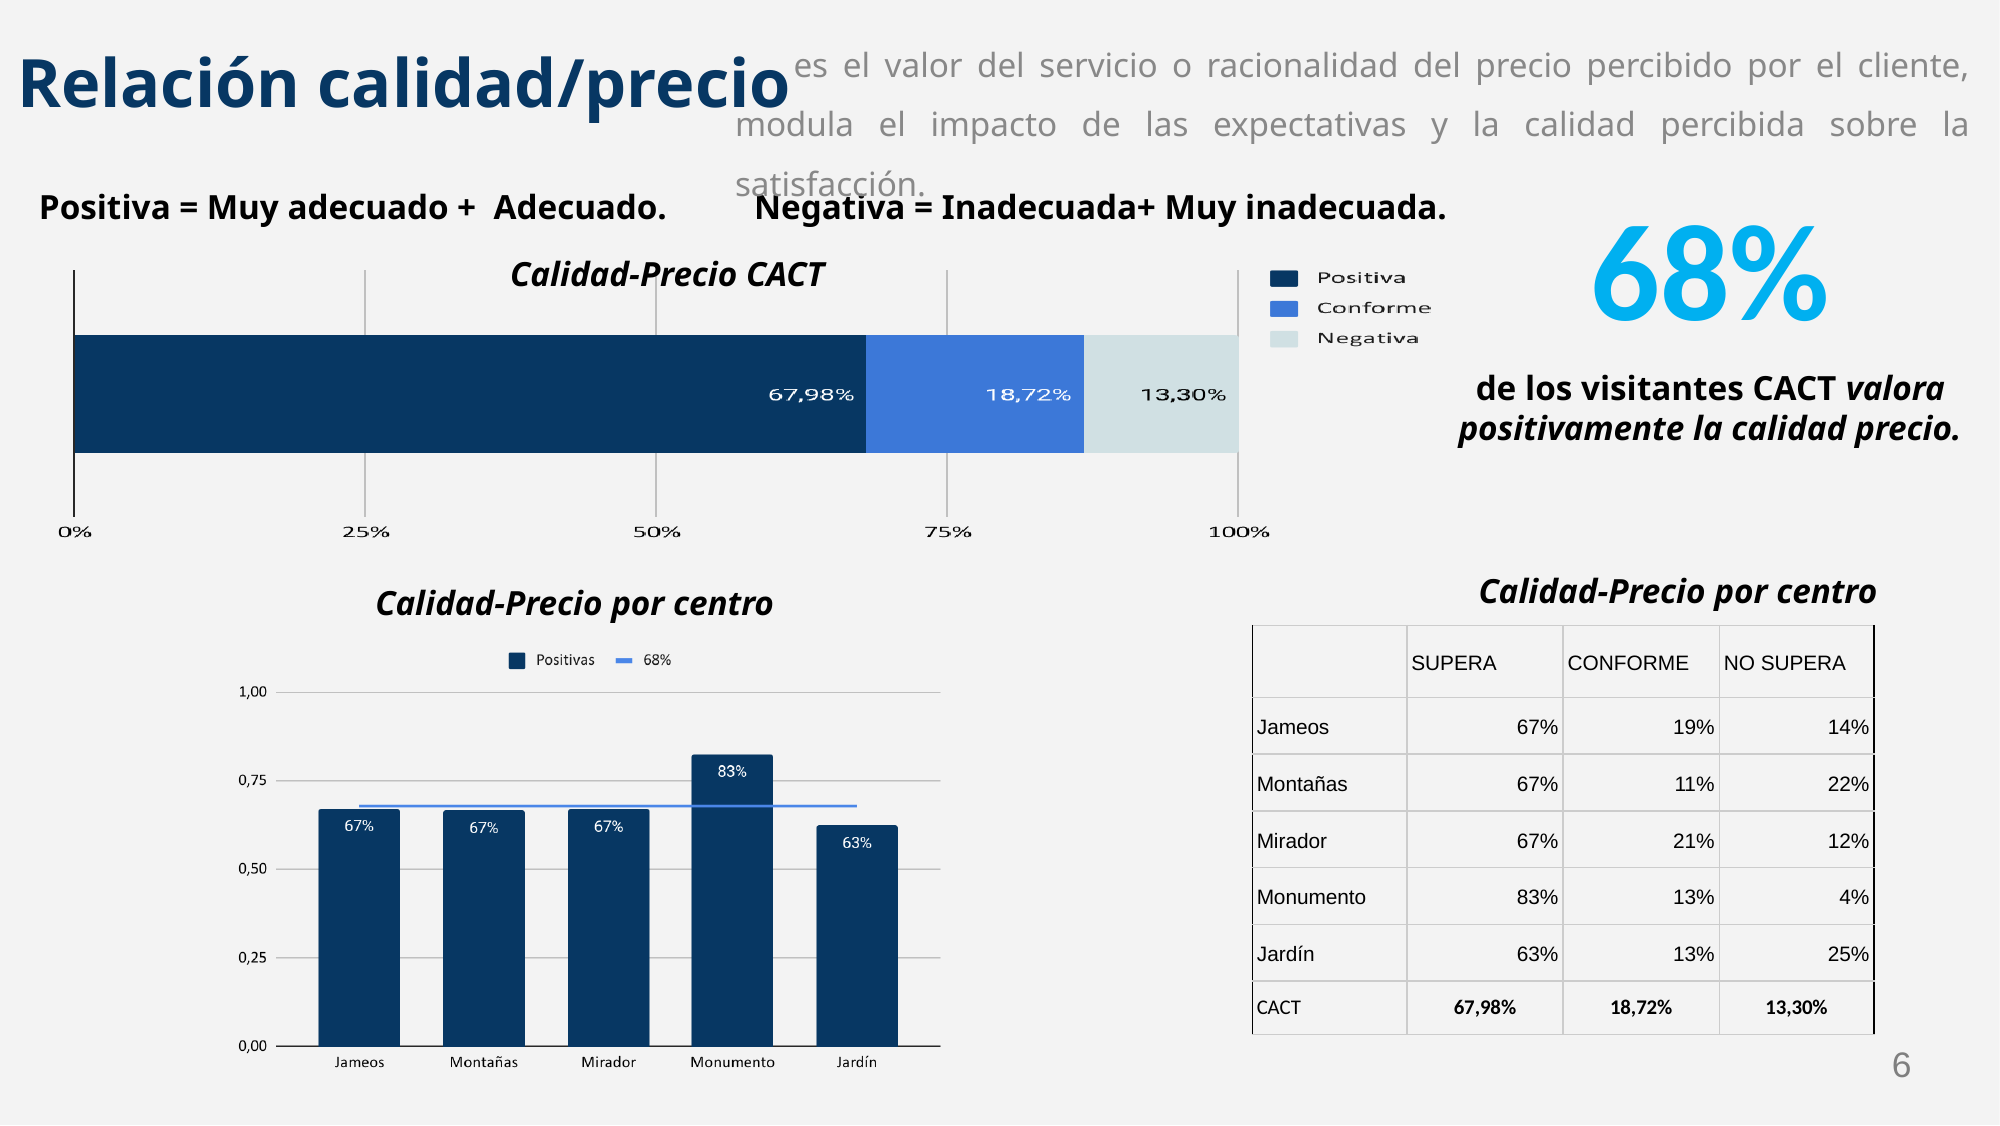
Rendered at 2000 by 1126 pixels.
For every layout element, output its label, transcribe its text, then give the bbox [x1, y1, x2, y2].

table_cell 22% [1720, 755, 1873, 810]
table_cell Montañas [1253, 755, 1406, 810]
text_box Relación calidad/precio [0, 0, 1874, 121]
table_header SUPERA [1408, 626, 1562, 697]
table_cell 83% [1408, 868, 1562, 924]
table_cell 25% [1720, 925, 1873, 980]
table_header NO SUPERA [1720, 626, 1873, 697]
table_cell 67,98% [1408, 982, 1562, 1034]
table_cell 14% [1720, 698, 1873, 753]
table_cell Mirador [1253, 812, 1406, 867]
table_cell 67% [1408, 812, 1562, 867]
text_box 68% [1682, 278, 1708, 308]
table_cell 13% [1564, 868, 1719, 924]
table_cell 19% [1564, 698, 1719, 753]
text_box de los visitantes CACT valora positivamente la calidad precio. [1421, 360, 2000, 575]
picture [215, 629, 964, 1094]
table_header CONFORME [1564, 626, 1719, 697]
slide_number <number> [1462, 1033, 1930, 1094]
table_cell Jardín [1253, 925, 1406, 980]
table_cell 67% [1408, 698, 1562, 753]
table_cell 63% [1408, 925, 1562, 980]
table_cell 13,30% [1720, 982, 1873, 1034]
table_cell 21% [1564, 812, 1719, 867]
text_box es el valor del servicio o racionalidad del precio percibido por el cliente, modula el impacto de las expectativas y la calidad percibida sobre la satisfacción. [706, 23, 2000, 271]
table_cell Monumento [1253, 868, 1406, 924]
table_cell 67% [1408, 755, 1562, 810]
table_cell Jameos [1253, 698, 1406, 753]
picture [50, 255, 1458, 556]
table_cell 13% [1564, 925, 1719, 980]
text_box 68% [1611, 274, 1640, 307]
text_box 68% [1558, 271, 1863, 358]
table_cell 18,72% [1564, 982, 1719, 1034]
text_box Calidad-Precio por centro [346, 574, 804, 629]
table_cell CACT [1253, 982, 1406, 1034]
table_cell 4% [1720, 868, 1873, 924]
text_box Positiva = Muy adecuado + Adecuado. Negativa = Inadecuada+ Muy inadecuada. [38, 164, 706, 248]
text_box Calidad-Precio CACT [438, 246, 896, 302]
text_box Calidad-Precio por centro [1449, 562, 1907, 619]
table_header [1253, 626, 1406, 697]
table_cell 11% [1564, 755, 1719, 810]
table_cell 12% [1720, 812, 1873, 867]
